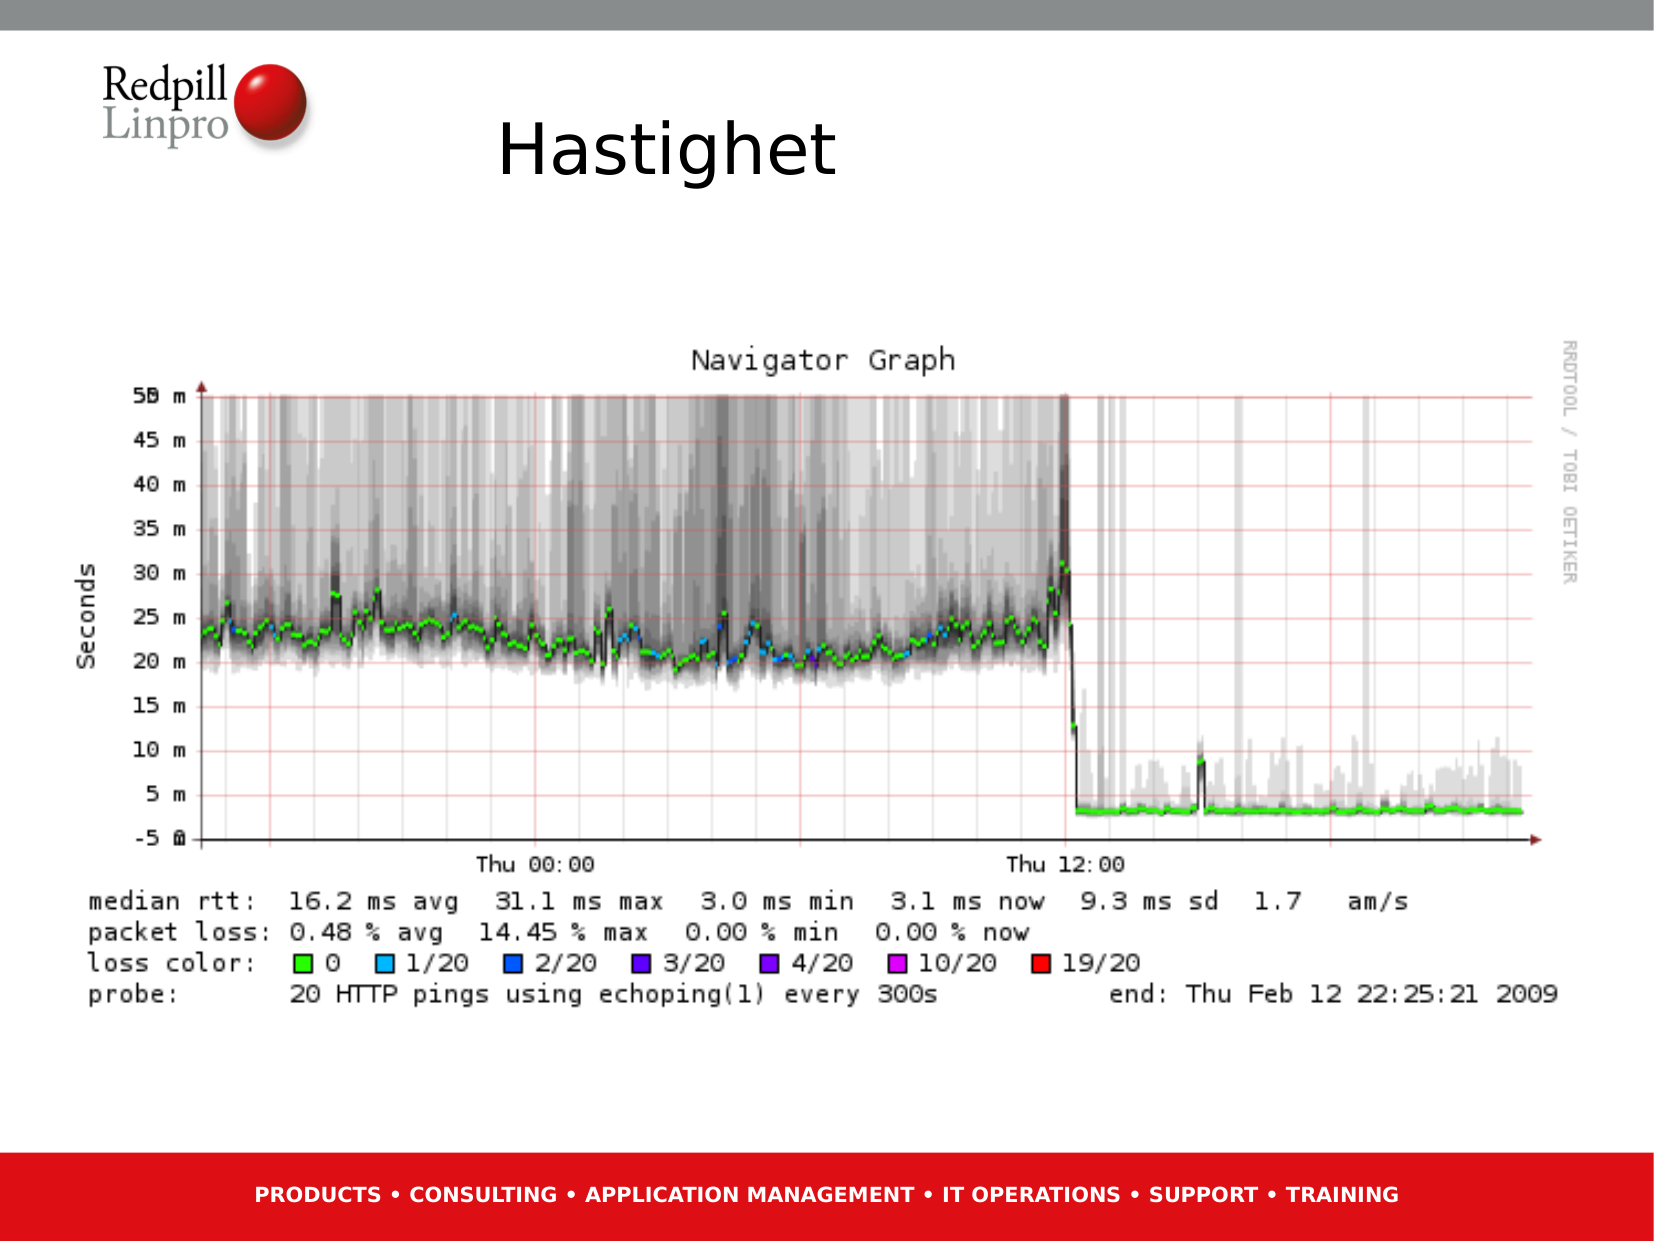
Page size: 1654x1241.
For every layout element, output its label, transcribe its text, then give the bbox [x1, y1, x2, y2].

picture [0, 0, 1654, 1241]
title Hastighet [496, 108, 1625, 355]
